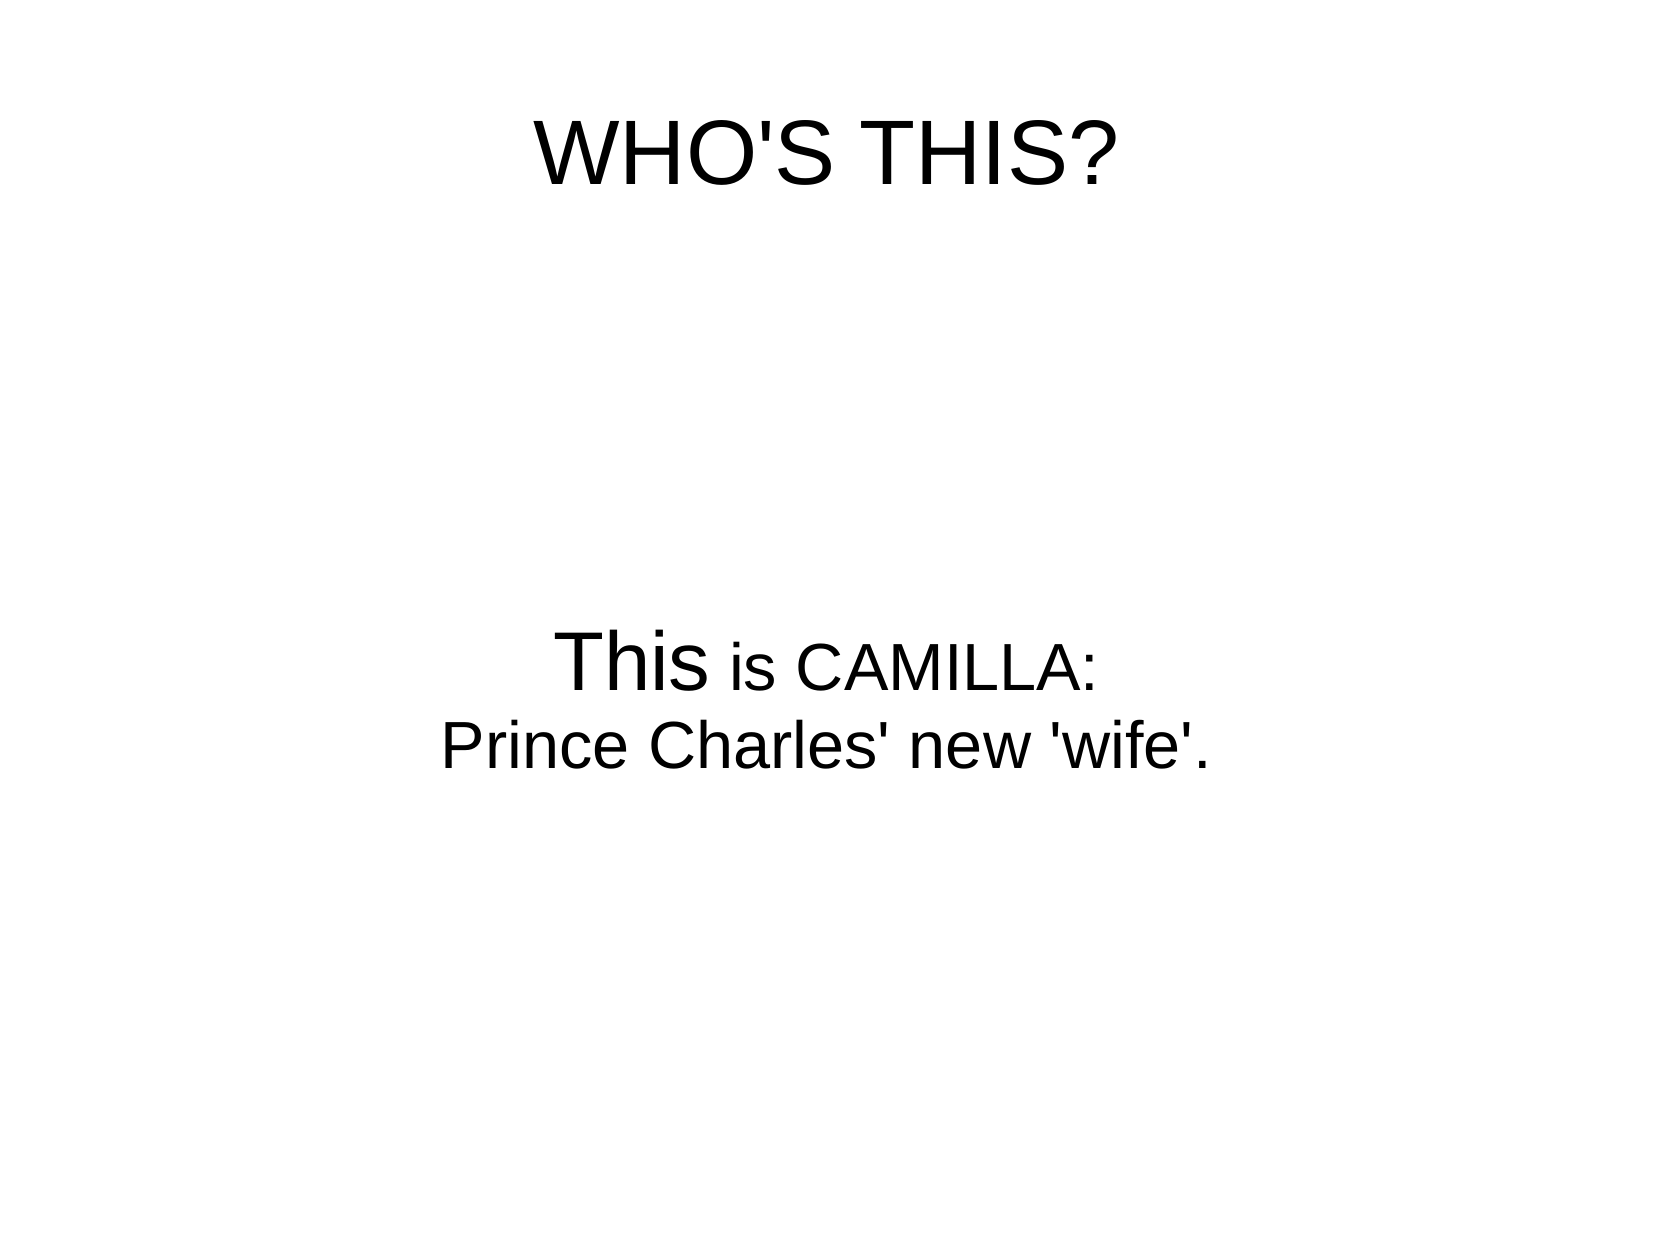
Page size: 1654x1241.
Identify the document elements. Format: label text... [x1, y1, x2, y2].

subtitle This is CAMILLA: Prince Charles' new 'wife'. [82, 297, 1571, 1102]
title WHO'S THIS? [82, 49, 1571, 257]
